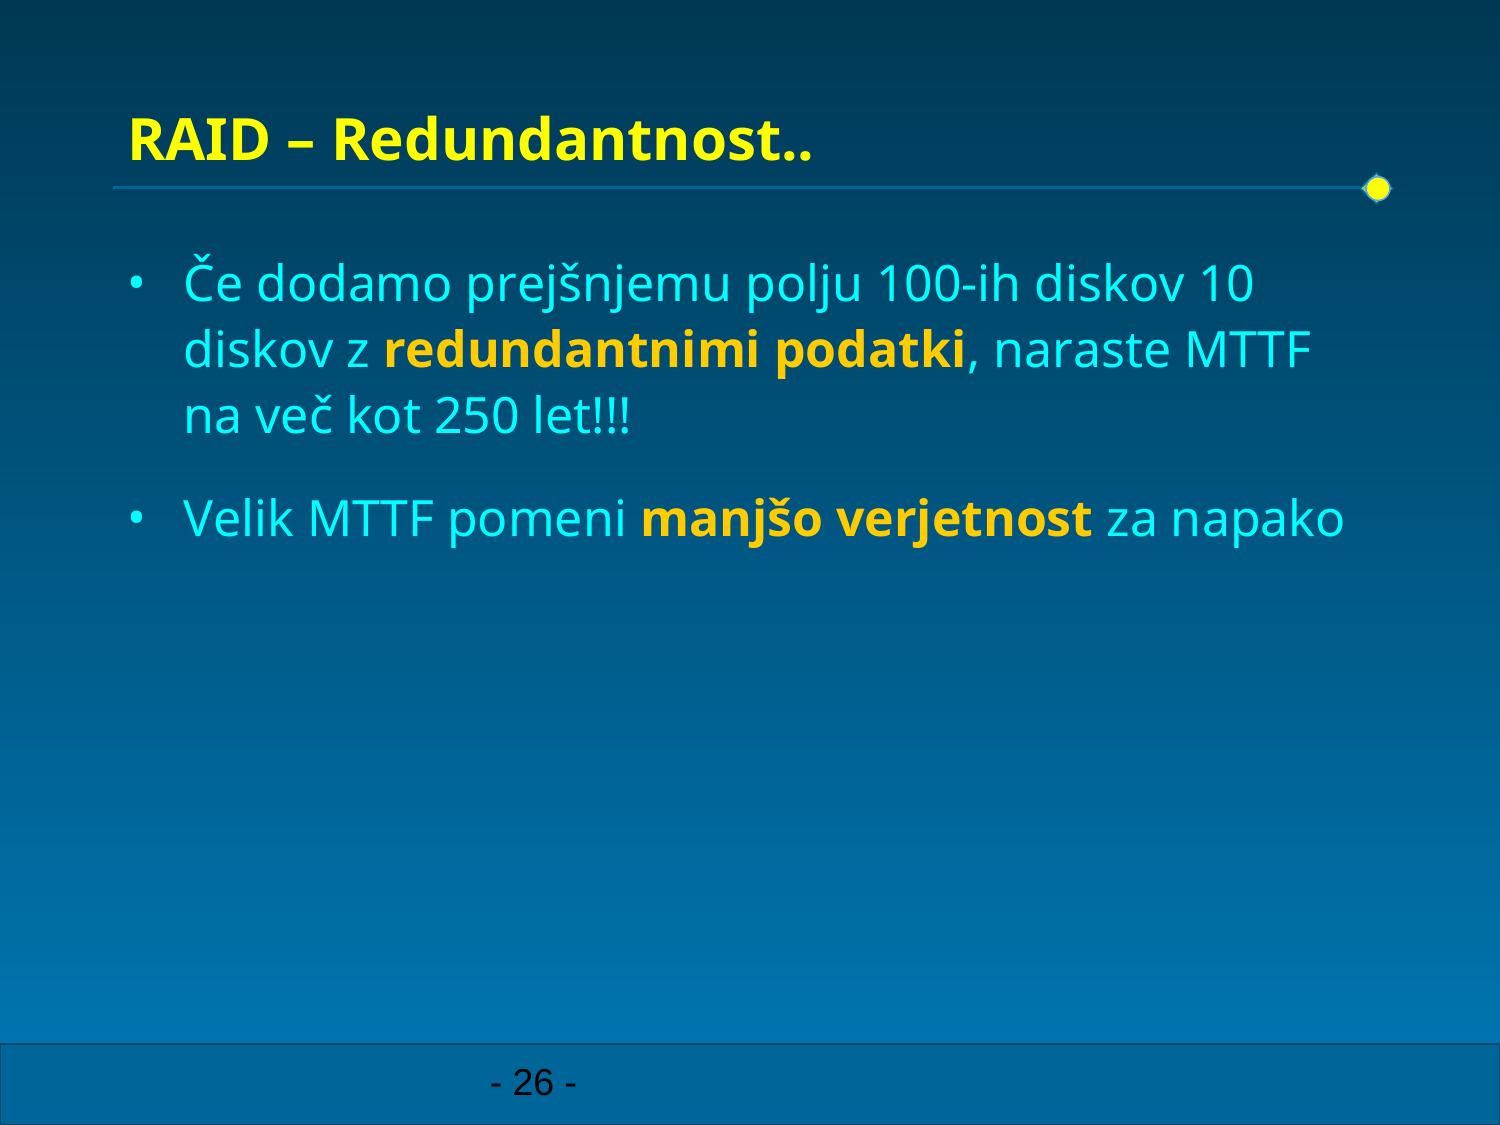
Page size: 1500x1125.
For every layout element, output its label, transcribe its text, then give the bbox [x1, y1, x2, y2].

title RAID – Redundantnost.. [112, 94, 1388, 181]
list Če dodamo prejšnjemu polju 100-ih diskov 10 diskov z redundantnimi podatki, naraste MTTF na več kot 250 let!!! Velik MTTF pomeni manjšo verjetnost za napako [112, 237, 1388, 963]
